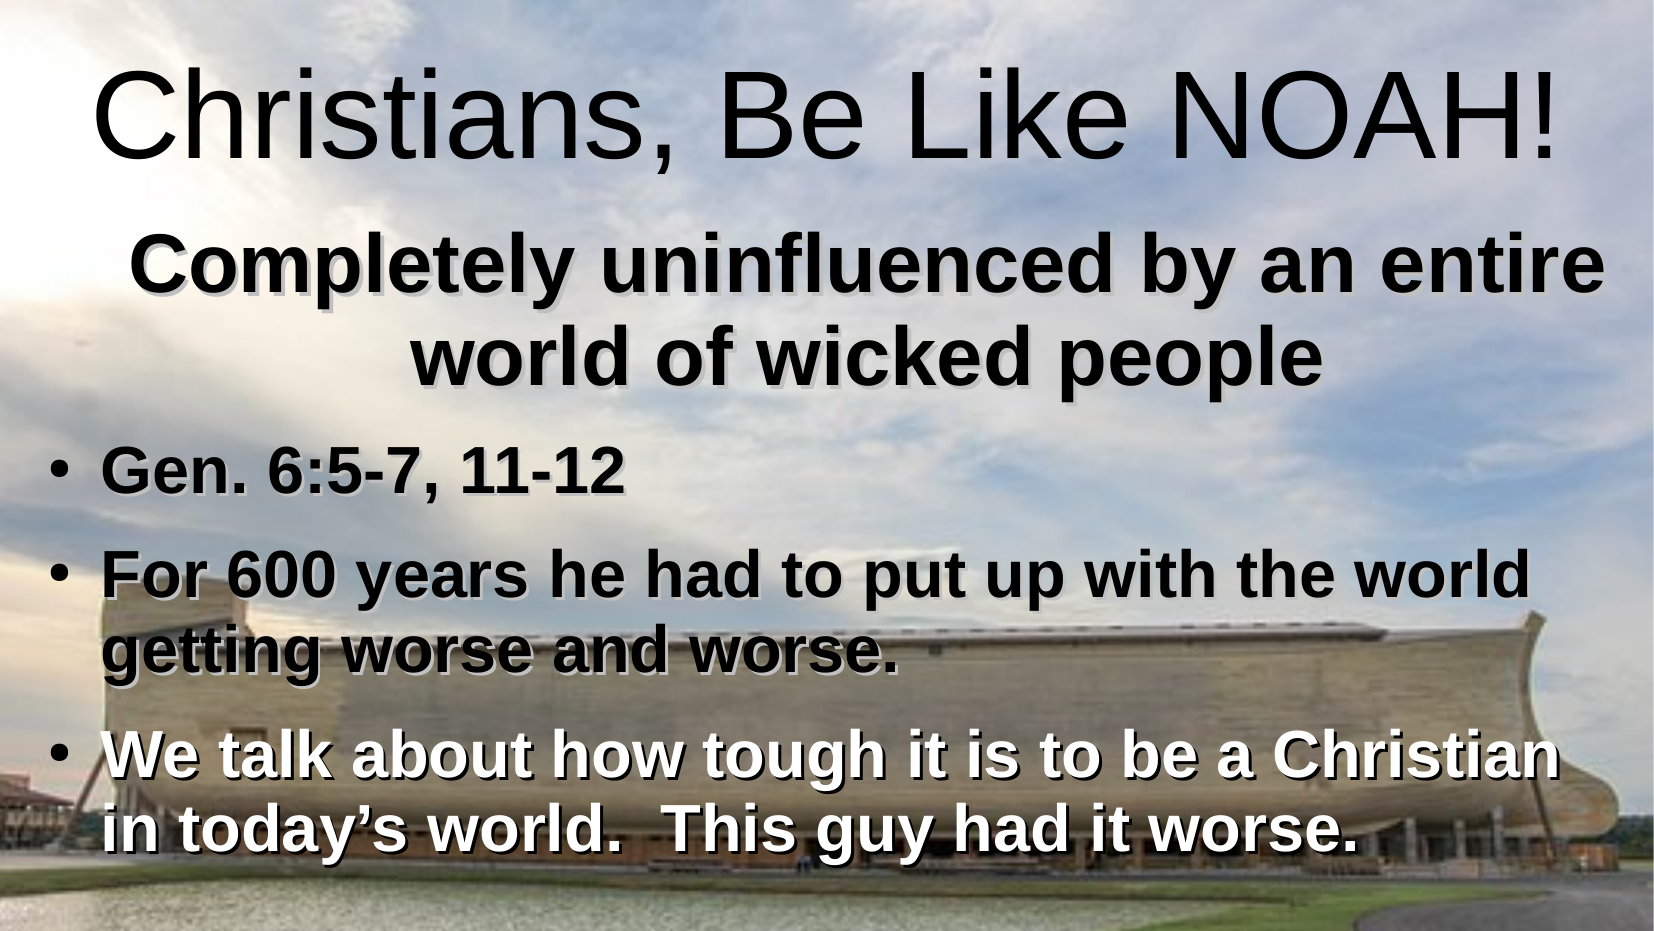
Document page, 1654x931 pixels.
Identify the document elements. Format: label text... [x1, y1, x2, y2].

picture [0, 0, 1654, 931]
list Completely uninfluenced by an entire world of wicked people Gen. 6:5-7, 11-12 For 600 years he had to put up with the world getting worse and worse. We talk about how tough it is to be a Christian in today’s world. This guy had it worse. [30, 217, 1636, 916]
title Christians, Be Like NOAH! [82, 37, 1571, 193]
